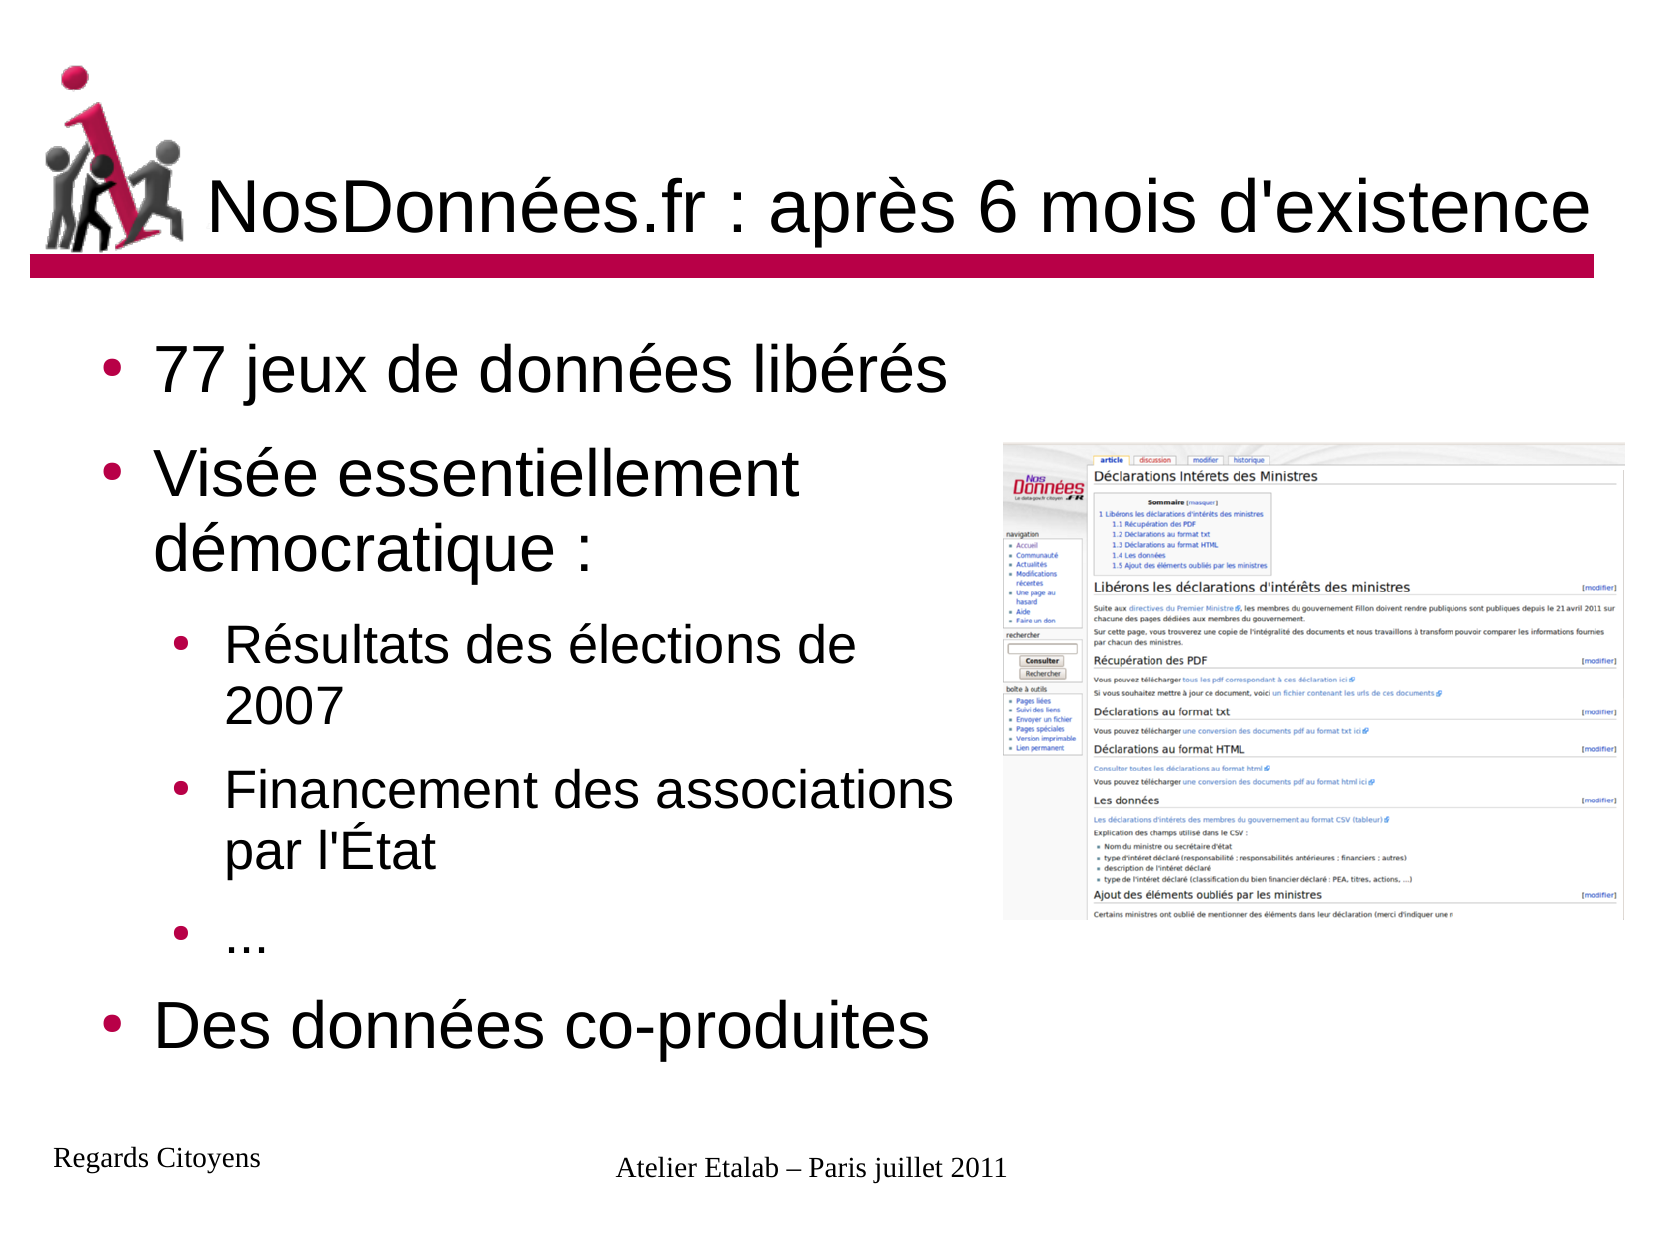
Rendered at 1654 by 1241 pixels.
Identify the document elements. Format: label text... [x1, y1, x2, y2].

picture [29, 60, 210, 254]
list 77 jeux de données libérés Visée essentiellement démocratique : Résultats des élections de 2007 Financement des associations par l'État ... Des données co-produites [82, 331, 975, 1151]
title NosDonnées.fr : après 6 mois d'existence [206, 109, 1595, 303]
picture [1003, 442, 1625, 920]
